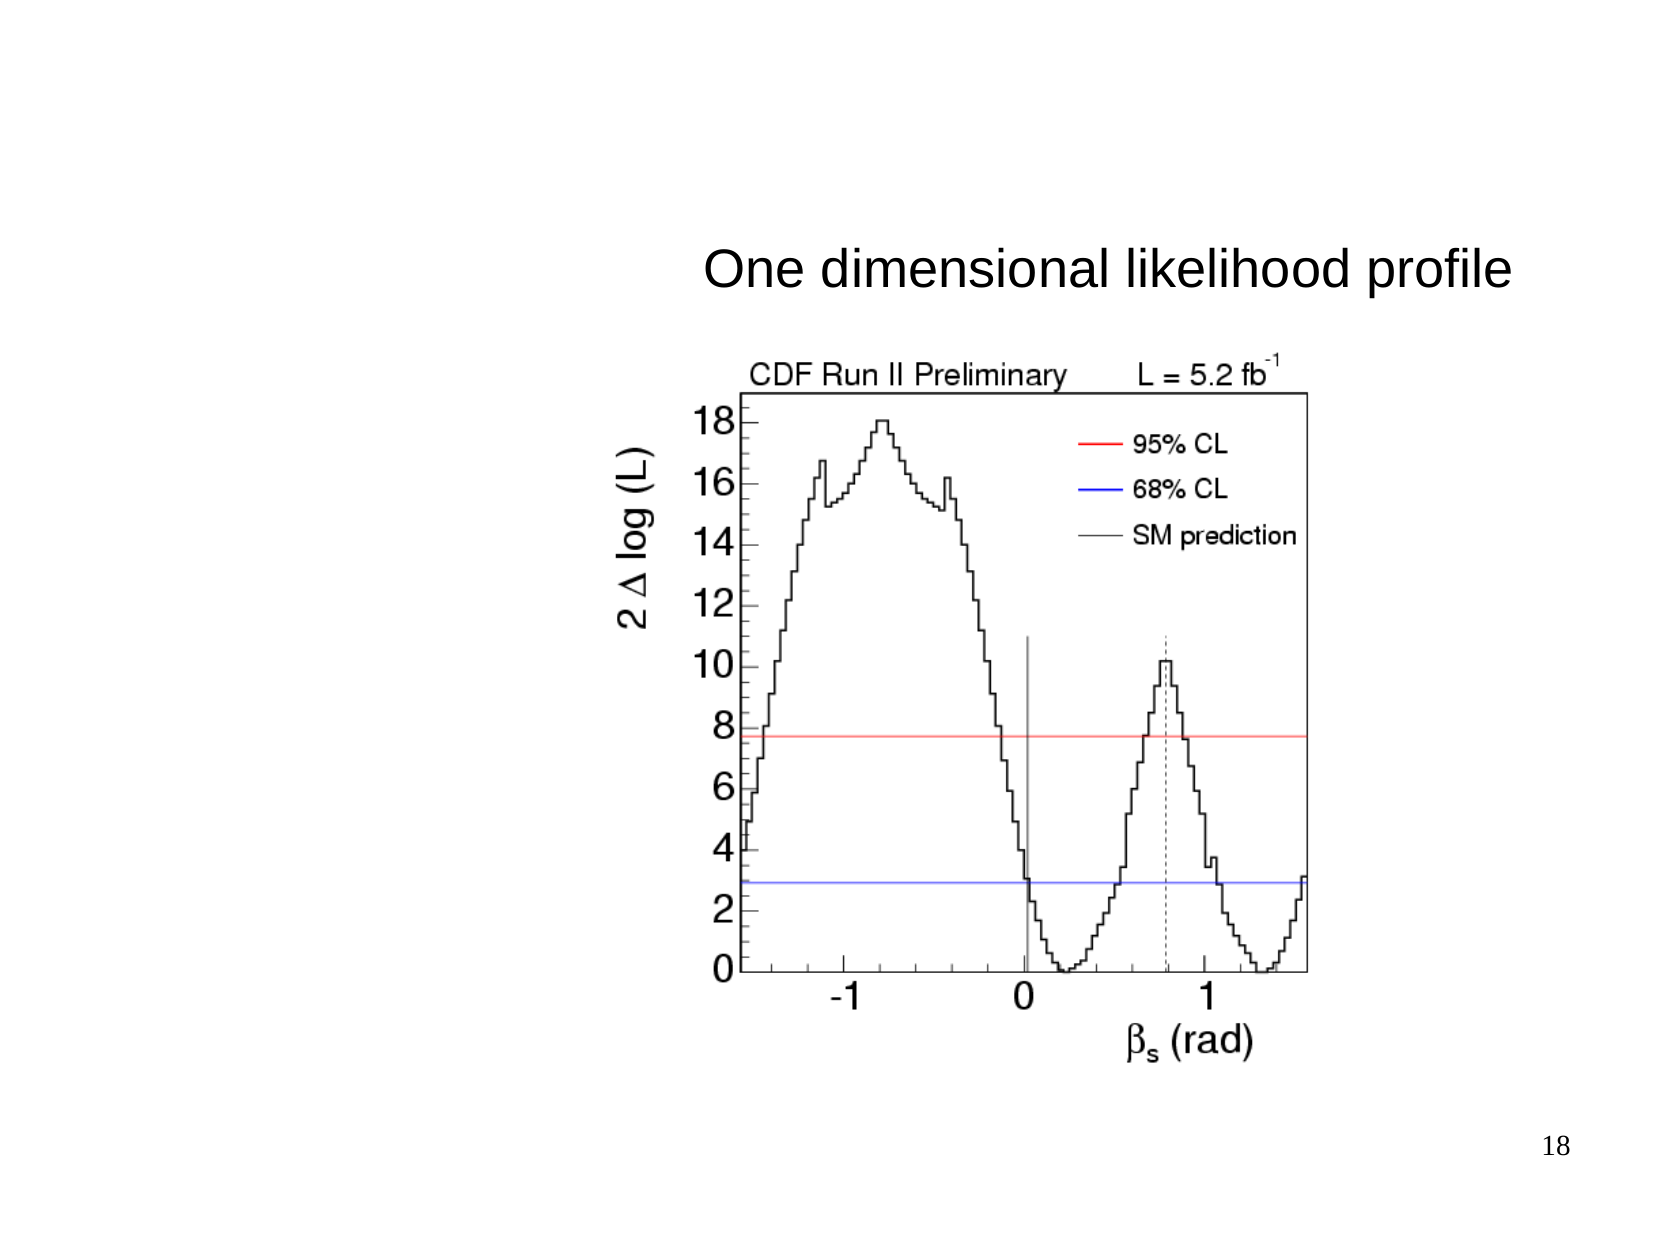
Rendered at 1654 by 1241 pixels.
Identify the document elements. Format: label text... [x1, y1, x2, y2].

text_box One dimensional likelihood profile [688, 230, 1552, 306]
picture [582, 327, 1353, 1075]
